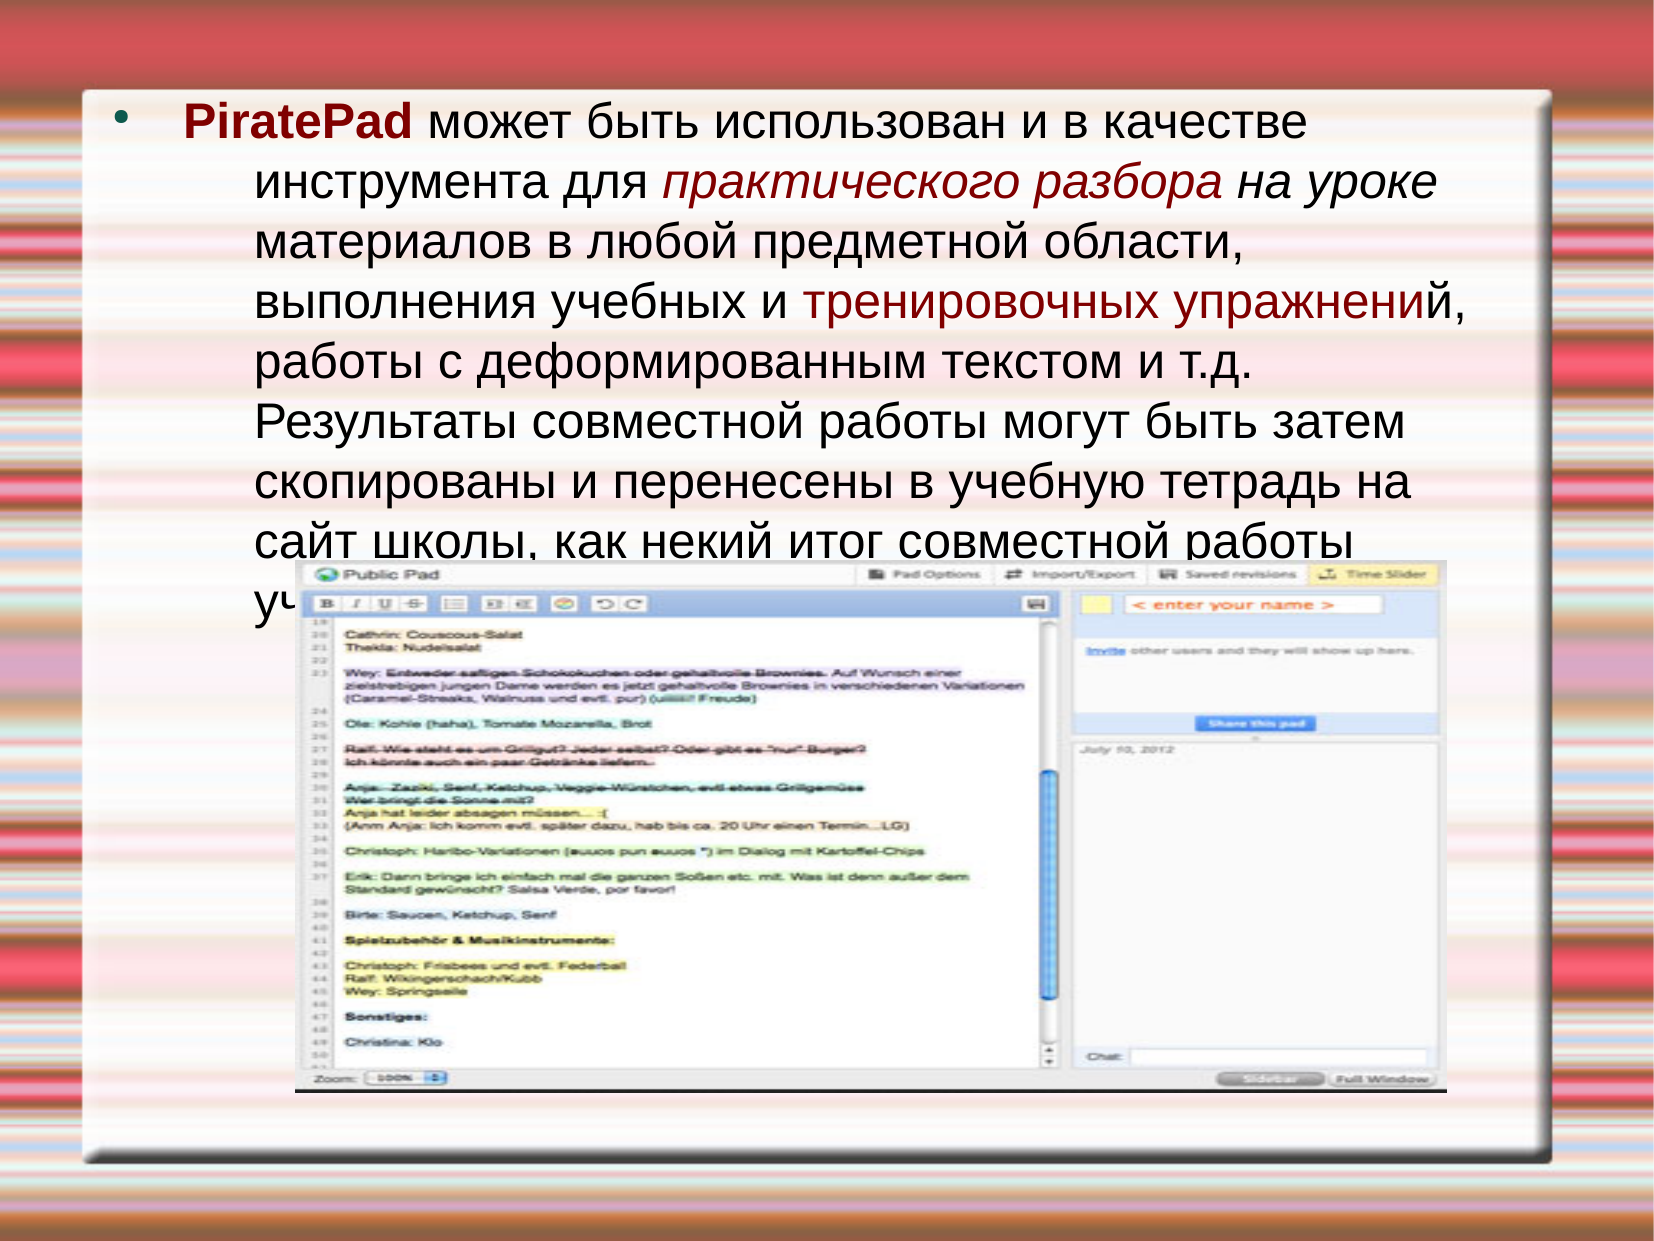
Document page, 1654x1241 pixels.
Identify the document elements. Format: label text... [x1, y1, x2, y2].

text_box PiratePad может быть использован и в качестве инструмента для практического разбора на уроке материалов в любой предметной области, выполнения учебных и тренировочных упражнений, работы с деформированным текстом и т.д. Результаты совместной работы могут быть затем скопированы и перенесены в учебную тетрадь на сайт школы, как некий итог совместной работы учителя и ученика (учеников). [88, 88, 1506, 535]
picture [295, 561, 1447, 1093]
